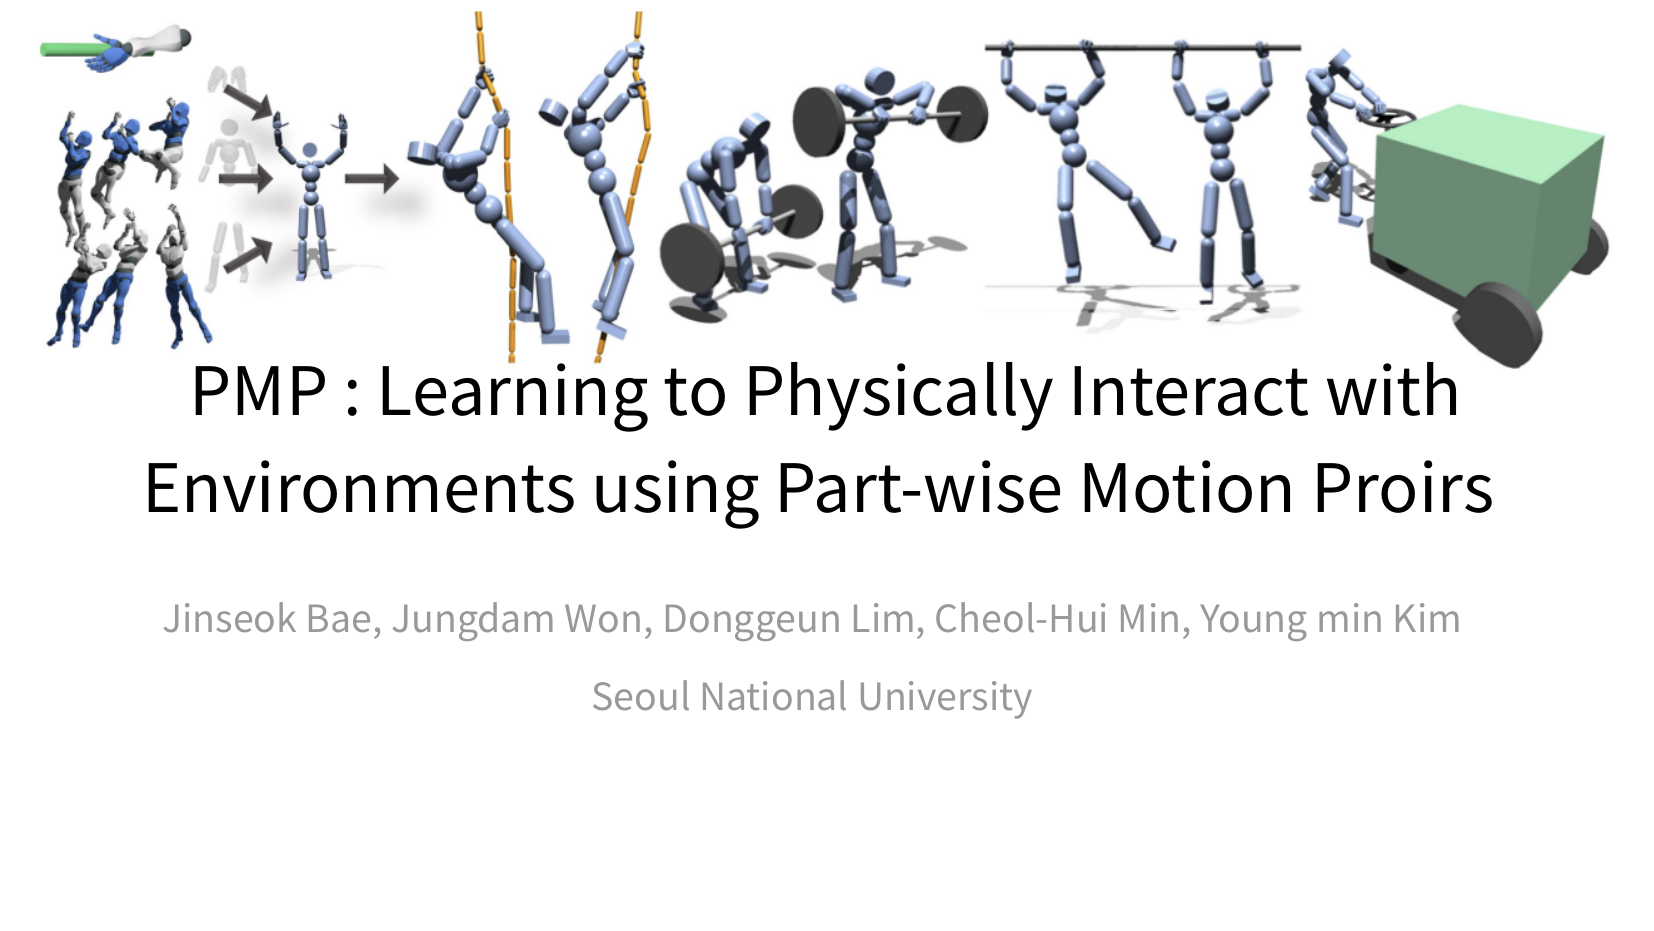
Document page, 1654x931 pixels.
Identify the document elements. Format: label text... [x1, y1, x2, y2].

picture [29, 0, 1621, 389]
text_box Jinseok Bae, Jungdam Won, Donggeun Lim, Cheol-Hui Min, Young min Kim Seoul National University [147, 581, 1479, 729]
title PMP : Learning to Physically Interact with Environments using Part-wise Motion Proirs [82, 337, 1571, 532]
